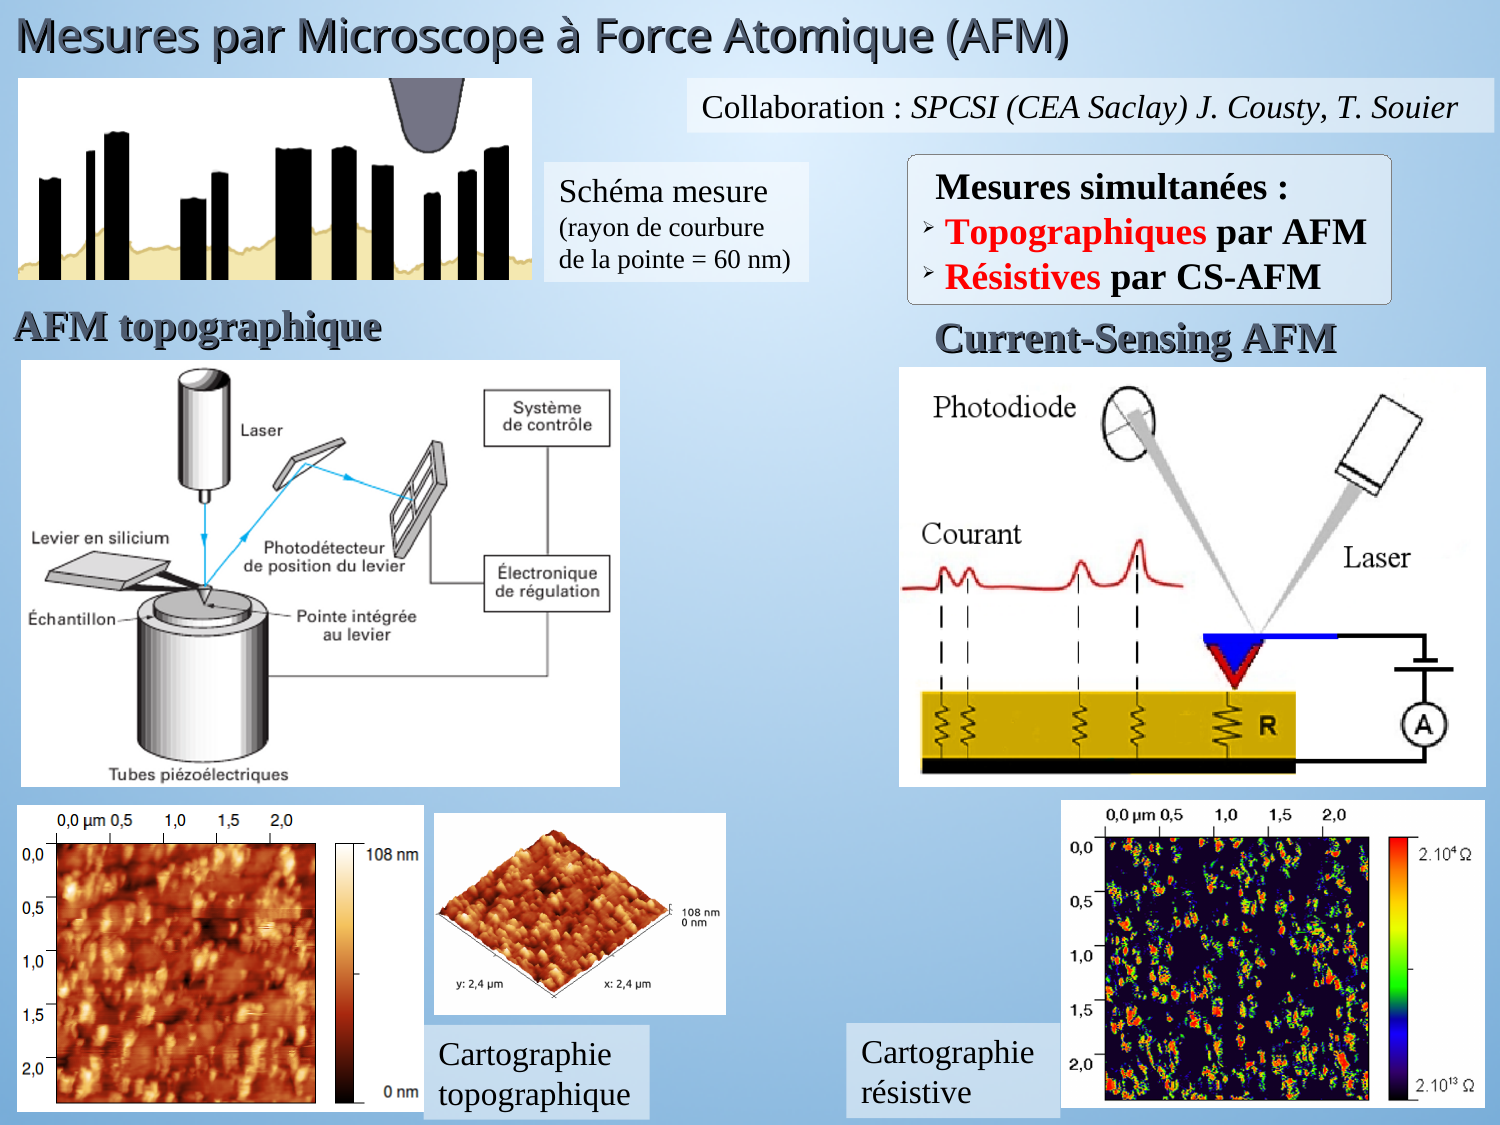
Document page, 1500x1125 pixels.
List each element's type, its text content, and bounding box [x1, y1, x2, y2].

text_box Cartographie topographique [423, 1024, 650, 1120]
text_box Mesures simultanées : Topographiques par AFM Résistives par CS-AFM [907, 154, 1404, 305]
text_box AFM topographique [0, 290, 459, 356]
text_box <numéro> [1347, 1108, 1473, 1112]
picture [0, 0, 1500, 1125]
text_box Current-Sensing AFM [918, 301, 1380, 368]
text_box Mesures par Microscope à Force Atomique (AFM) [0, 0, 1441, 68]
text_box Collaboration : SPCSI (CEA Saclay) J. Cousty, T. Souier [686, 77, 1495, 133]
text_box Cartographie résistive [846, 1023, 1061, 1119]
text_box Schéma mesure (rayon de courbure de la pointe = 60 nm) [544, 162, 810, 282]
